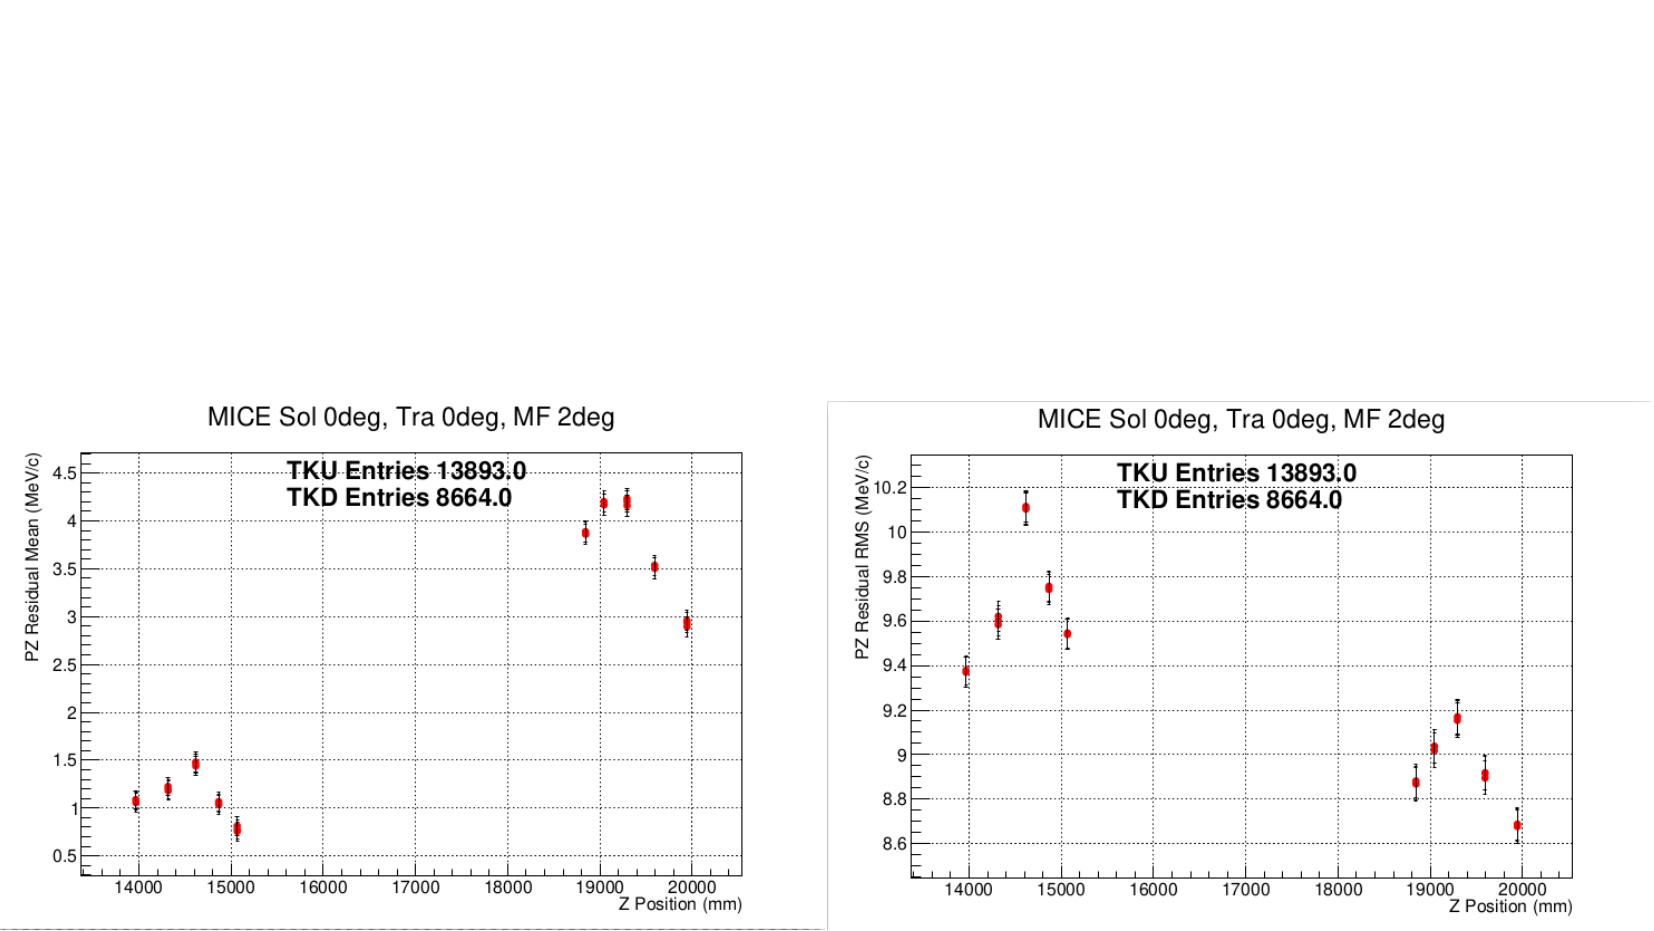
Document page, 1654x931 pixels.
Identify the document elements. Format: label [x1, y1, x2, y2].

picture [0, 401, 825, 930]
picture [827, 401, 1651, 930]
